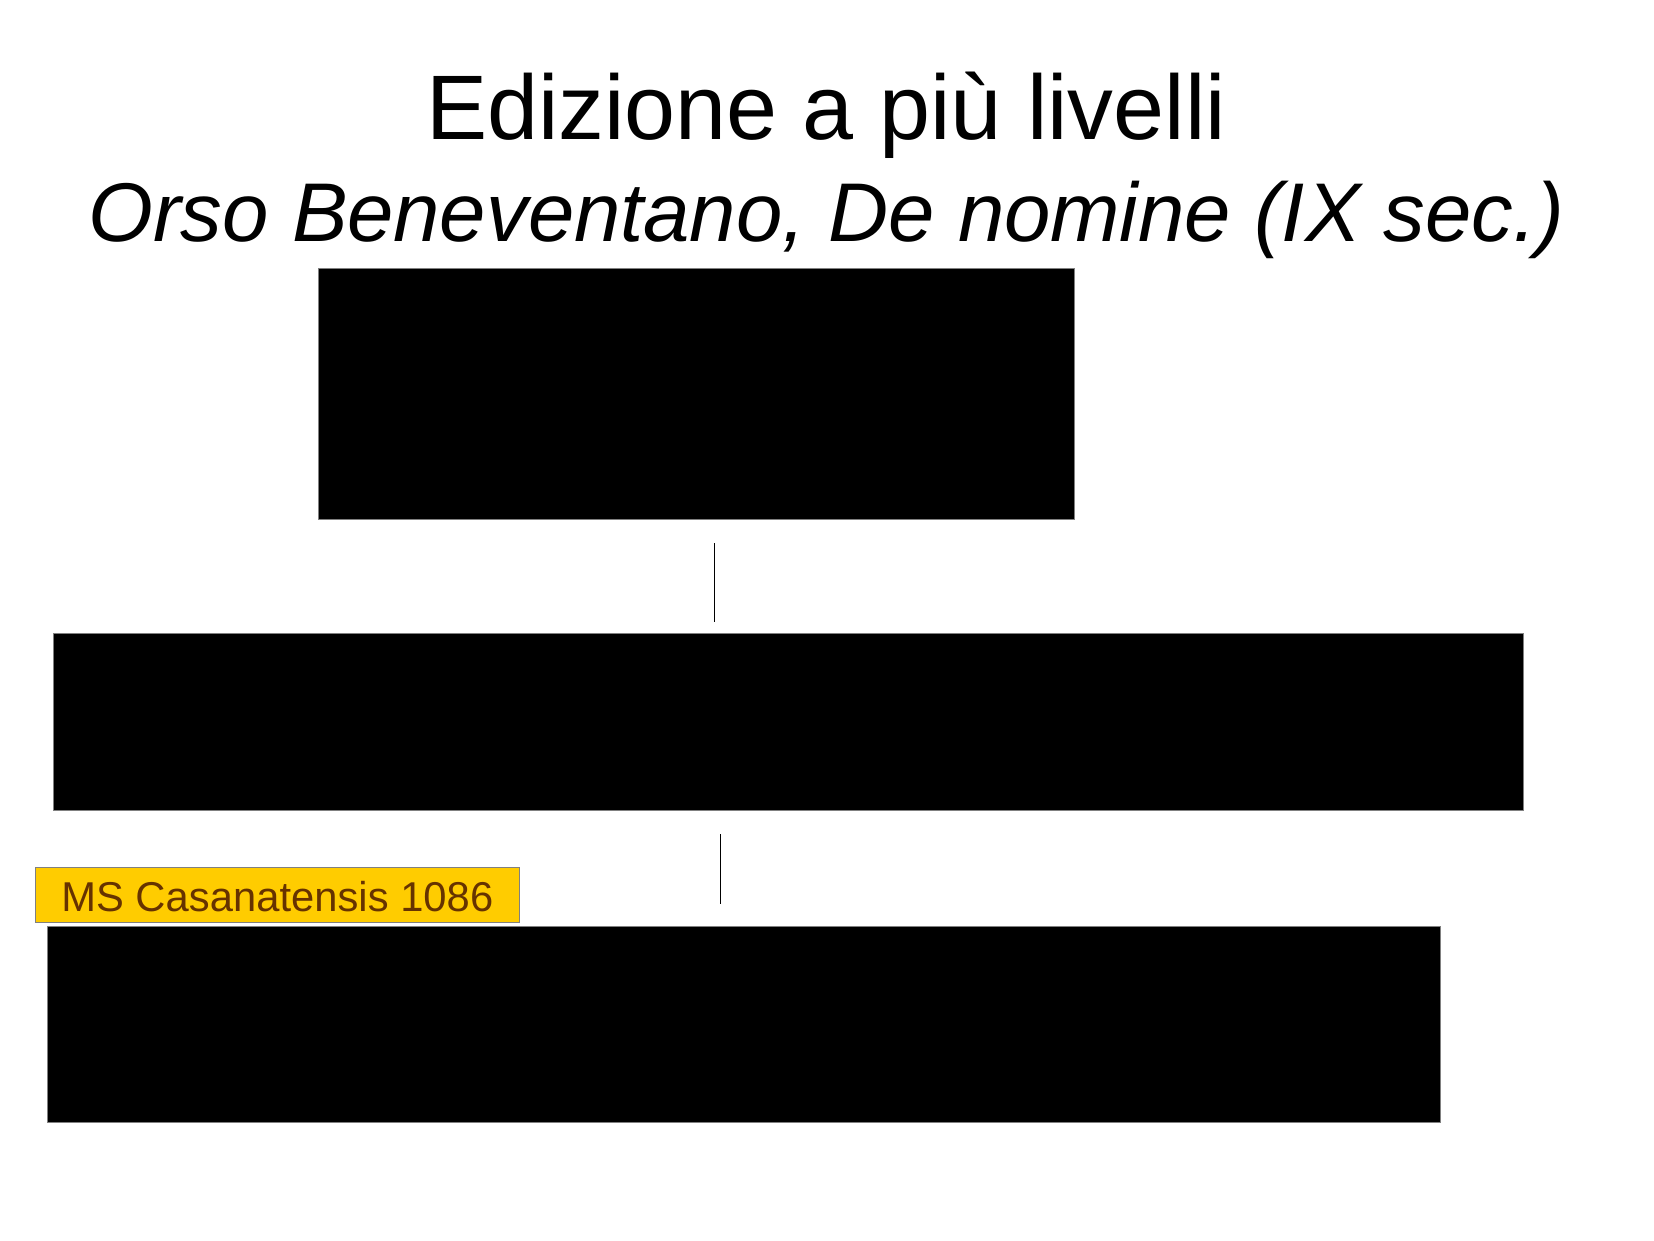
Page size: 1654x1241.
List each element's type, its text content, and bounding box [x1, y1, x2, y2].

text_box [53, 633, 1524, 811]
text_box Edizione a più livelli Orso Beneventano, De nomine (IX sec.) [82, 49, 1571, 257]
text_box [47, 926, 1441, 1123]
text_box MS Casanatensis 1086 [35, 867, 520, 923]
text_box [318, 268, 1075, 520]
